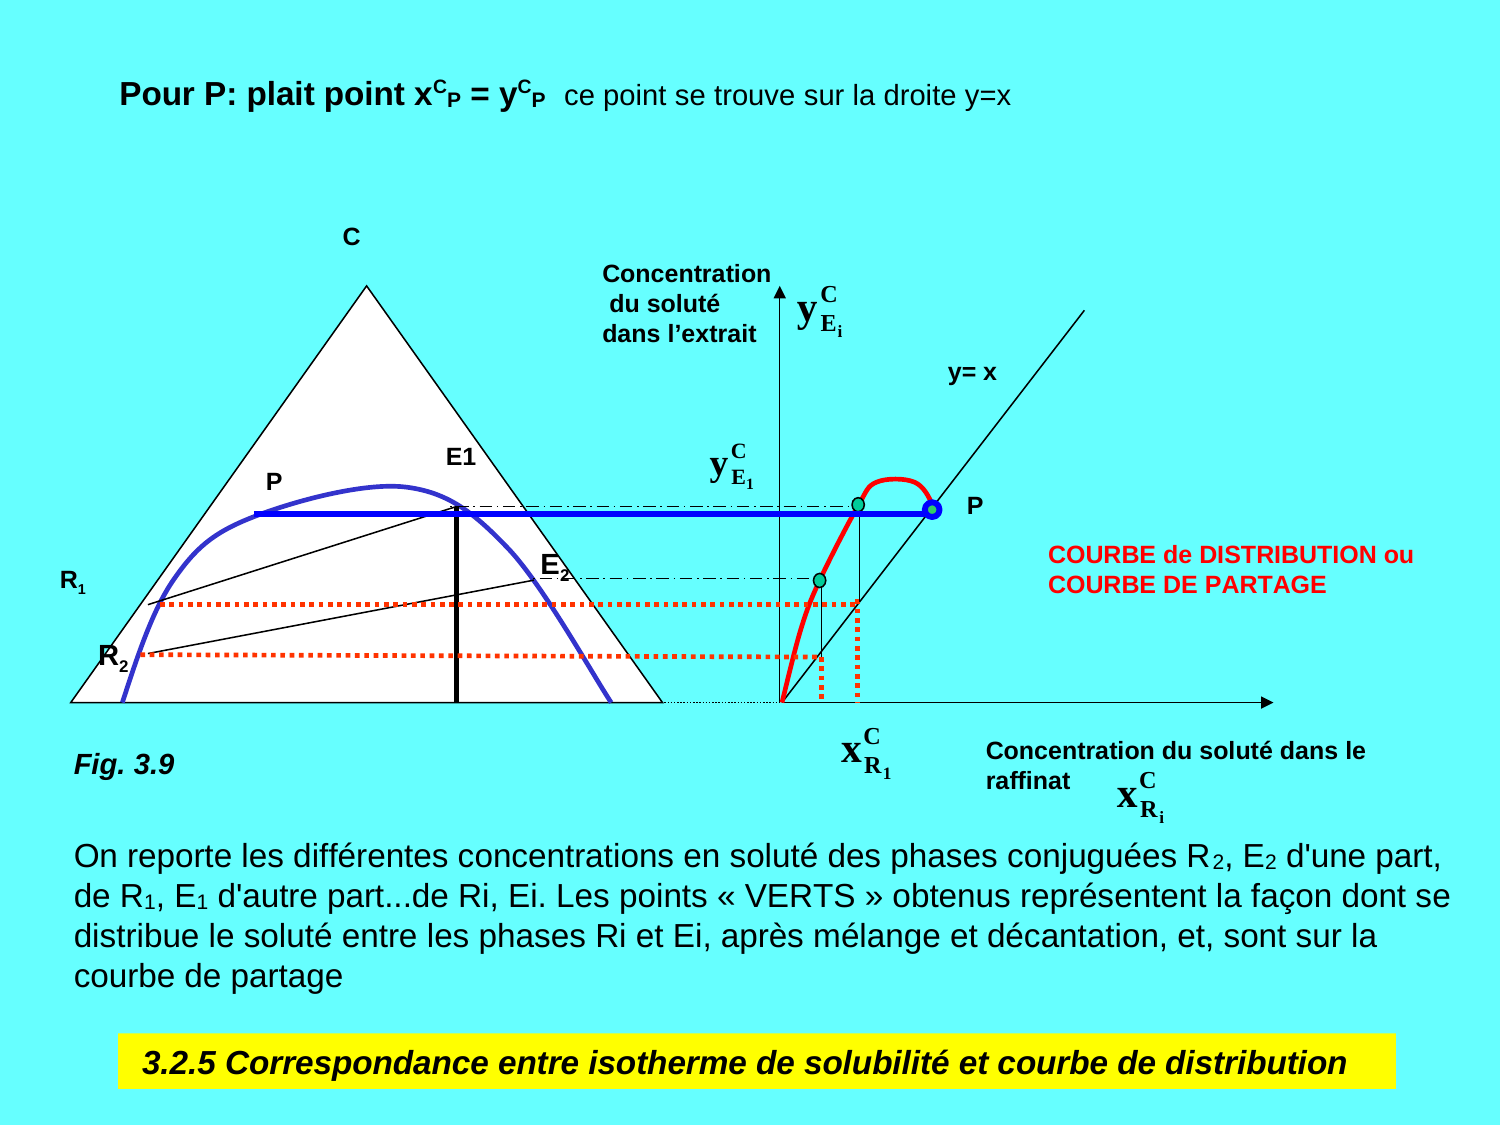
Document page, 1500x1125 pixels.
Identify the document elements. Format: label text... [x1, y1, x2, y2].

text_box y= x [933, 347, 1028, 422]
chart [1110, 762, 1177, 826]
text_box Concentration du soluté dans l’extrait [587, 249, 813, 422]
text_box P [952, 482, 1009, 556]
text_box P [250, 457, 328, 532]
text_box E2 [525, 537, 652, 593]
text_box [126, 597, 454, 703]
text_box [152, 509, 454, 640]
text_box [148, 604, 156, 620]
chart [703, 434, 764, 498]
text_box Concentration du soluté dans le raffinat [971, 727, 1463, 801]
text_box COURBE de DISTRIBUTION ou COURBE DE PARTAGE [1033, 531, 1447, 621]
text_box R2 [83, 628, 210, 684]
text_box Fig. 3.9 [59, 738, 207, 788]
text_box C [327, 212, 432, 287]
chart [834, 717, 901, 787]
text_box [70, 684, 125, 703]
text_box On reporte les différentes concentrations en soluté des phases conjuguées R2, E2 d'une part, de R1, E1 d'autre part...de Ri, Ei. Les points « VERTS » obtenus représentent la façon dont se distribue le soluté entre les phases Ri et Ei, après mélange et décantation, et, sont sur la courbe de partage [59, 826, 1477, 1021]
text_box 3.2.5 Correspondance entre isotherme de solubilité et courbe de distribution [118, 1033, 1396, 1089]
text_box R1 [45, 555, 148, 630]
text_box [167, 489, 449, 597]
text_box E1 [430, 433, 534, 507]
text_box [459, 583, 608, 703]
chart [790, 276, 853, 346]
text_box [459, 510, 525, 593]
text_box [924, 502, 940, 518]
text_box [467, 507, 545, 563]
text_box [546, 593, 663, 703]
text_box [148, 287, 472, 603]
text_box Pour P: plait point xCP = yCP ce point se trouve sur la droite y=x [104, 64, 1211, 120]
